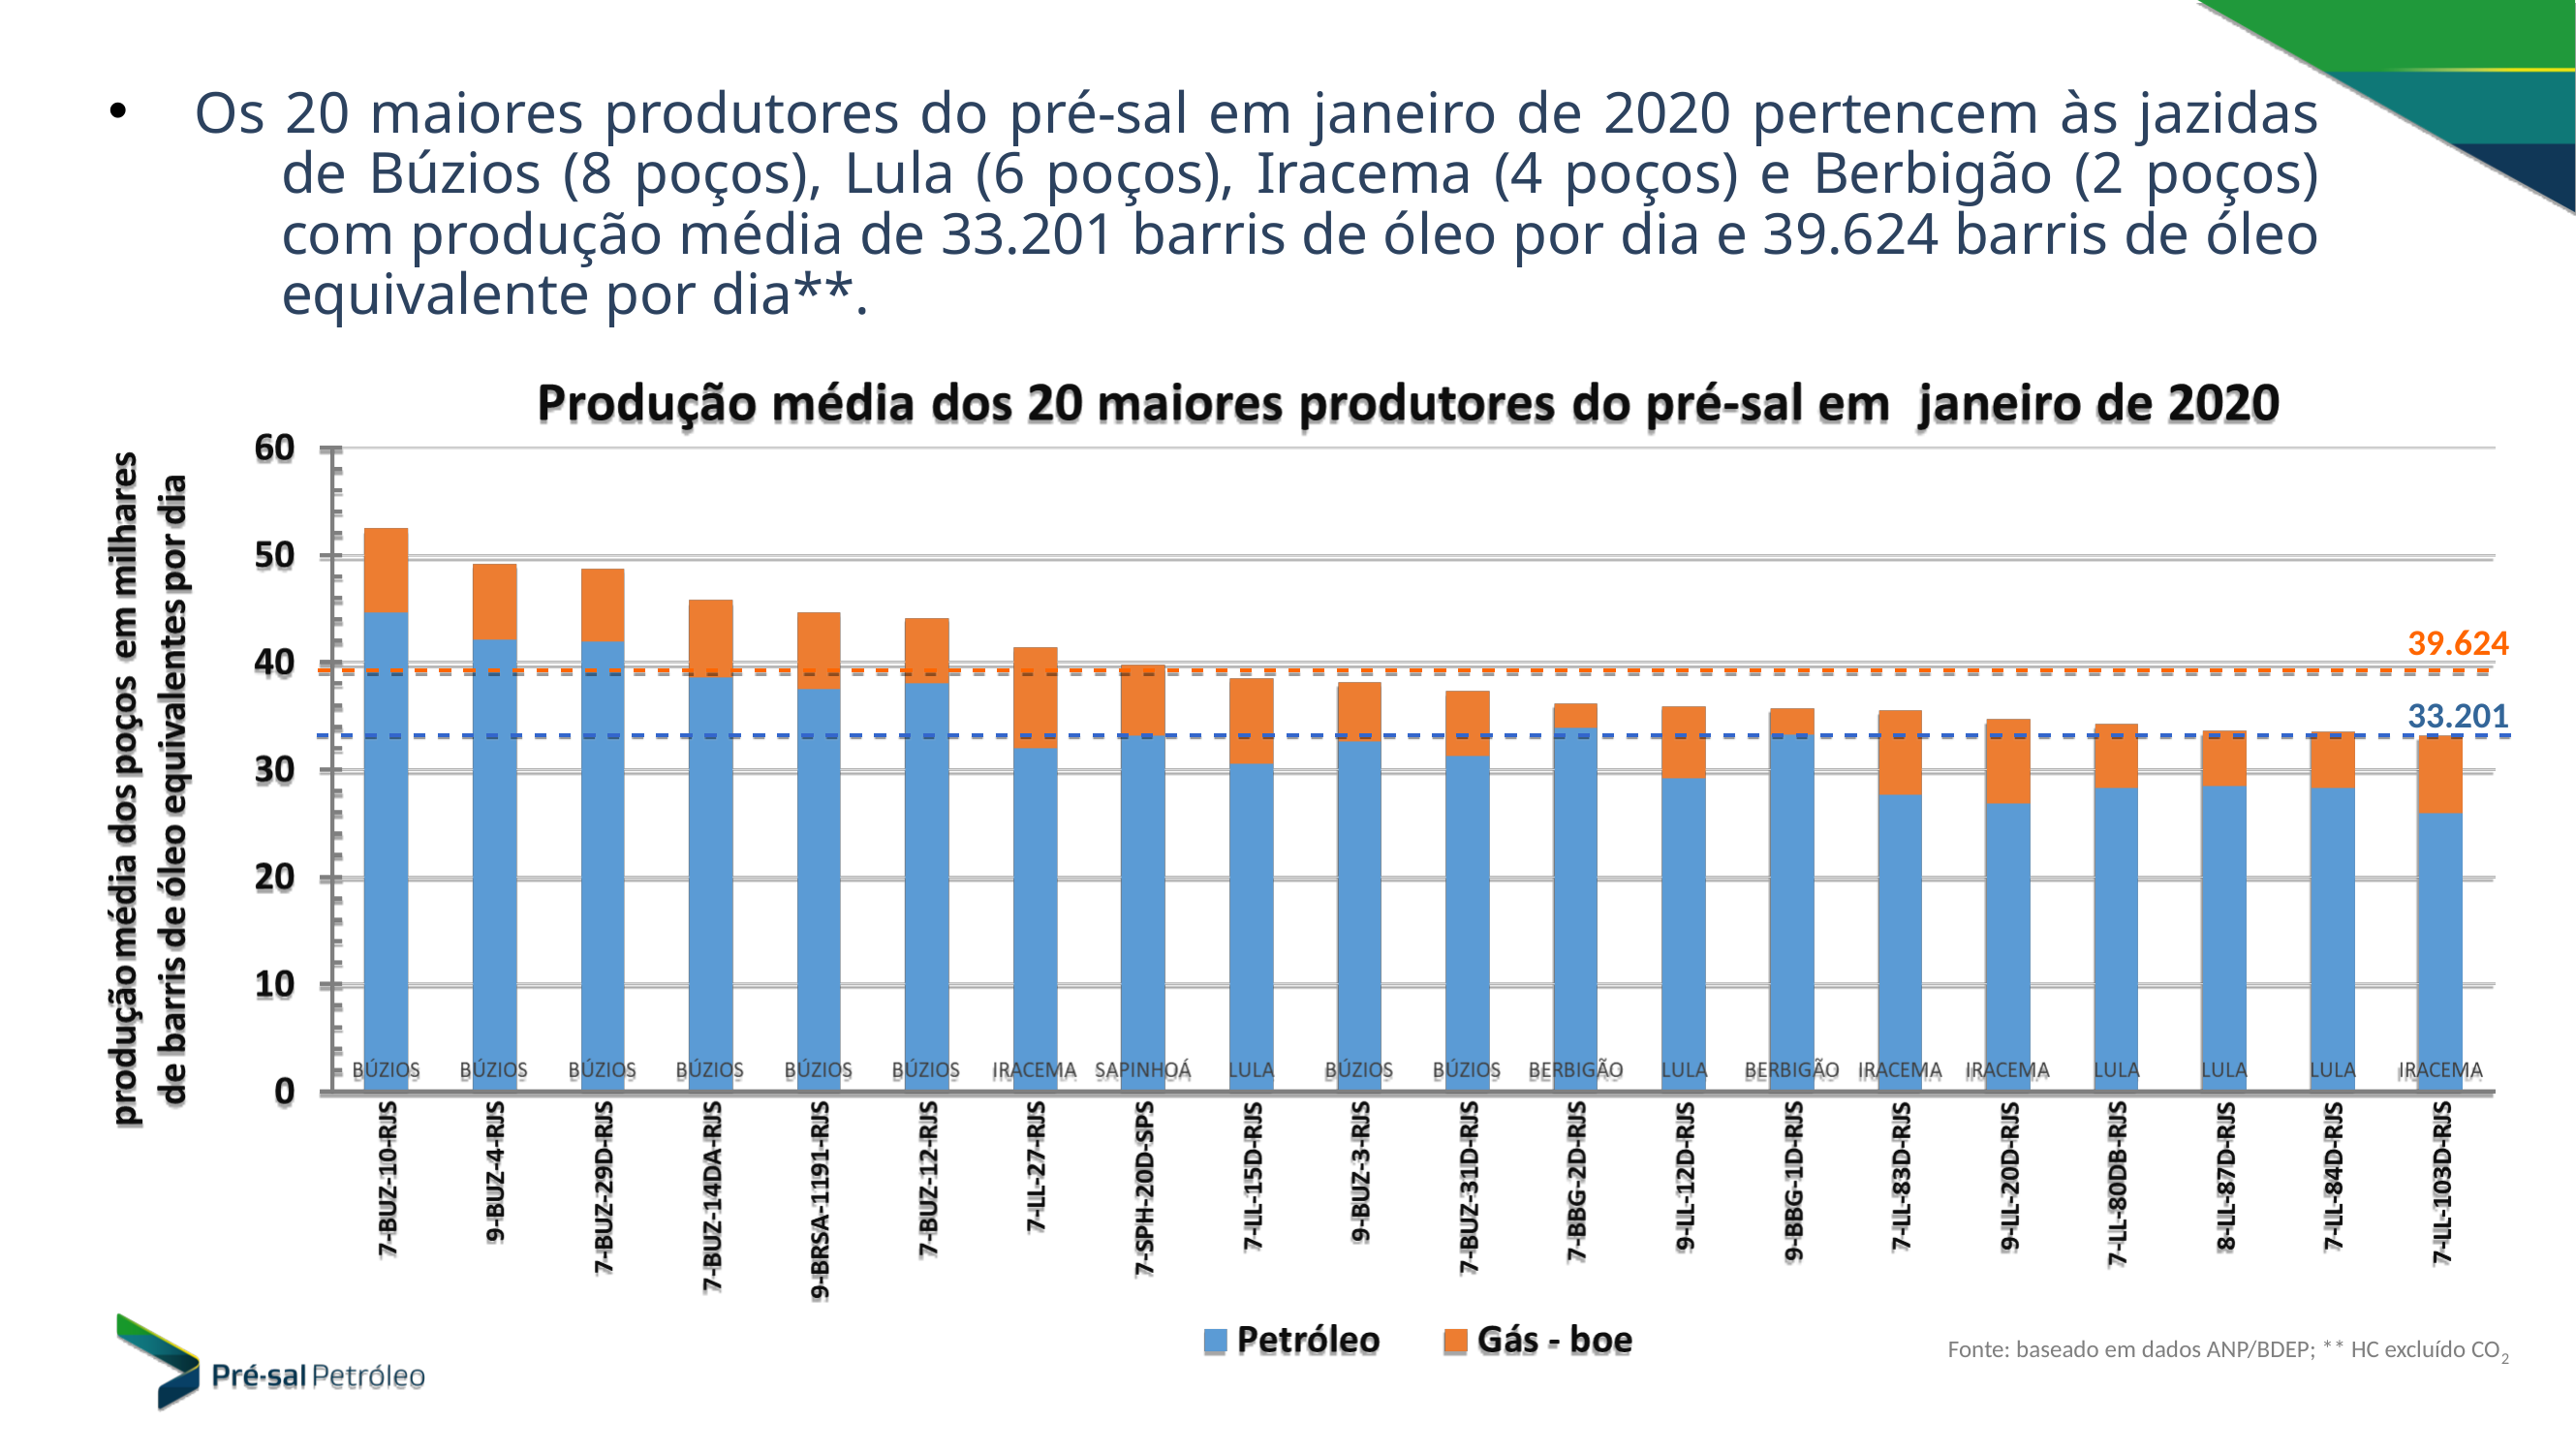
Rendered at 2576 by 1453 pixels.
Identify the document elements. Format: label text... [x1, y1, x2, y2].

text_box Os 20 maiores produtores do pré-sal em janeiro de 2020 pertencem às jazidas de Búzios (8 poços), Lula (6 poços), Iracema (4 poços) e Berbigão (2 poços) com produção média de 33.201 barris de óleo por dia e 39.624 barris de óleo equivalente por dia**. [93, 76, 2335, 295]
text_box Fonte: baseado em dados ANP/BDEP; ** HC excluído CO2 [1933, 1326, 2535, 1371]
text_box 33.201 [2393, 684, 2535, 743]
picture [30, 295, 2545, 1369]
text_box 39.624 [2393, 611, 2535, 671]
